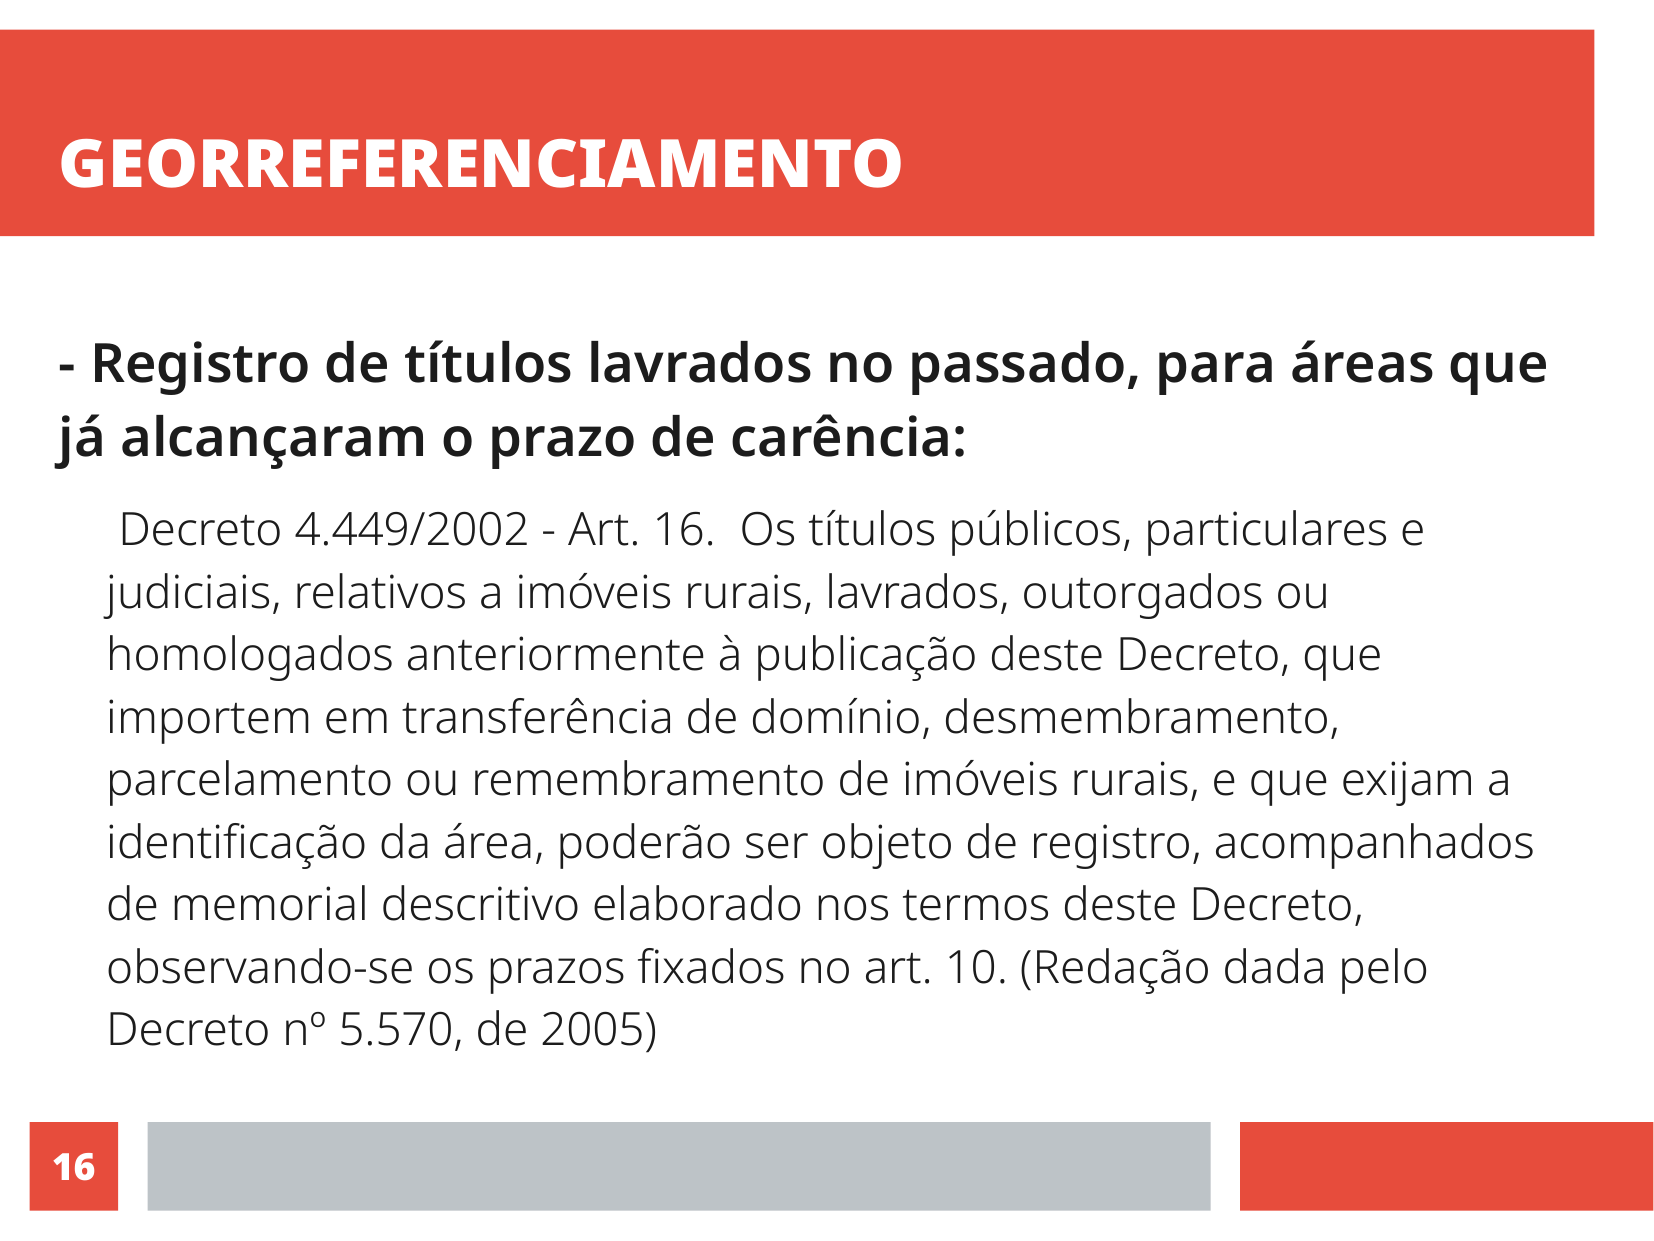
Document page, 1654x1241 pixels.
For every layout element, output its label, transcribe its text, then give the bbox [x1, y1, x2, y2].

list - Registro de títulos lavrados no passado, para áreas que já alcançaram o prazo de carência: Decreto 4.449/2002 - Art. 16. Os títulos públicos, particulares e judiciais, relativos a imóveis rurais, lavrados, outorgados ou homologados anteriormente à publicação deste Decreto, que importem em transferência de domínio, desmembramento, parcelamento ou remembramento de imóveis rurais, e que exijam a identificação da área, poderão ser objeto de registro, acompanhados de memorial descritivo elaborado nos termos deste Decreto, observando-se os prazos fixados no art. 10. (Redação dada pelo Decreto nº 5.570, de 2005) [59, 324, 1565, 1093]
title GEORREFERENCIAMENTO [59, 59, 1595, 207]
